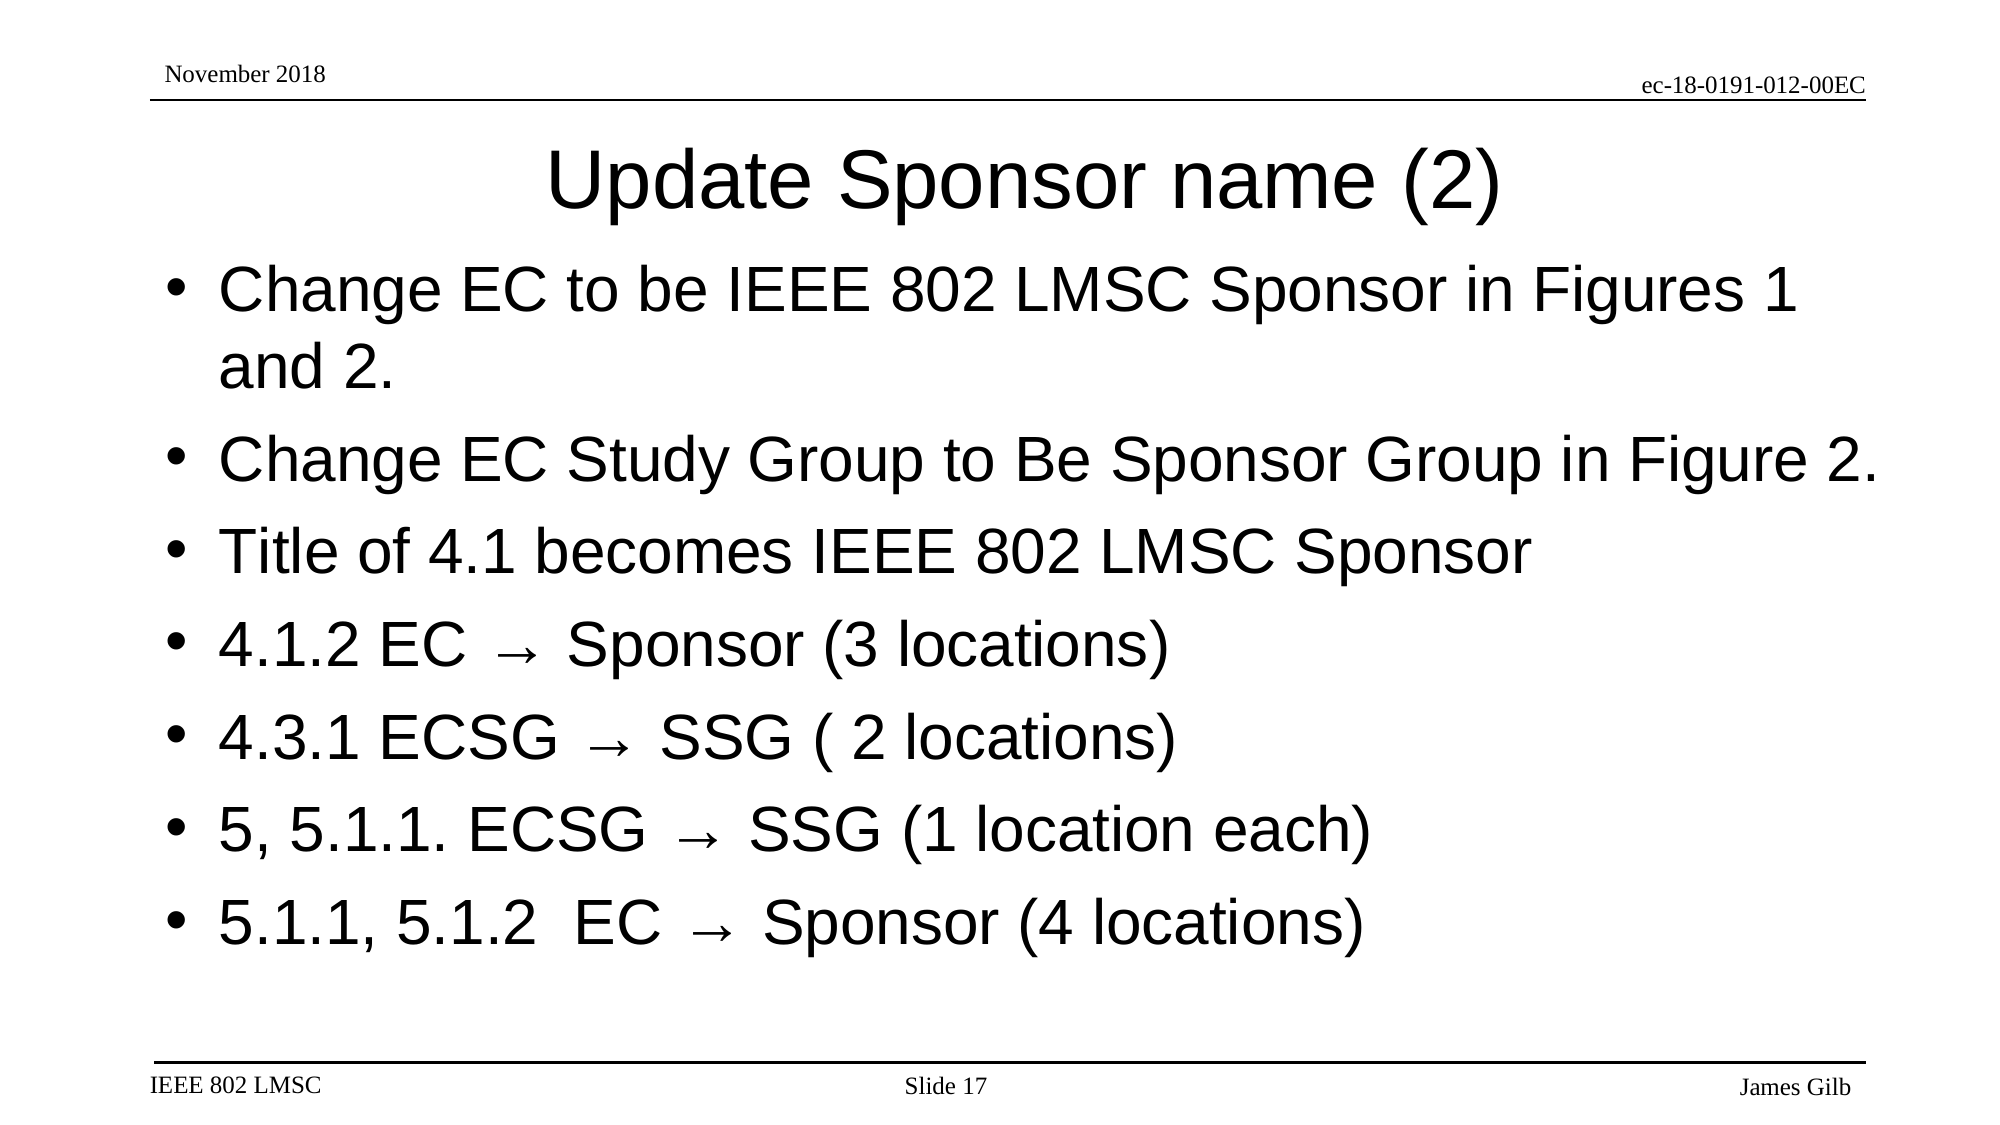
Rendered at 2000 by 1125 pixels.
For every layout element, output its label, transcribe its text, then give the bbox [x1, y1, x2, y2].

title Update Sponsor name (2) [149, 112, 1900, 238]
list Change EC to be IEEE 802 LMSC Sponsor in Figures 1 and 2. Change EC Study Group to Be Sponsor Group in Figure 2. Title of 4.1 becomes IEEE 802 LMSC Sponsor 4.1.2 EC → Sponsor (3 locations) 4.3.1 ECSG → SSG ( 2 locations) 5, 5.1.1. ECSG → SSG (1 location each) 5.1.1, 5.1.2 EC → Sponsor (4 locations) [149, 239, 1900, 1051]
